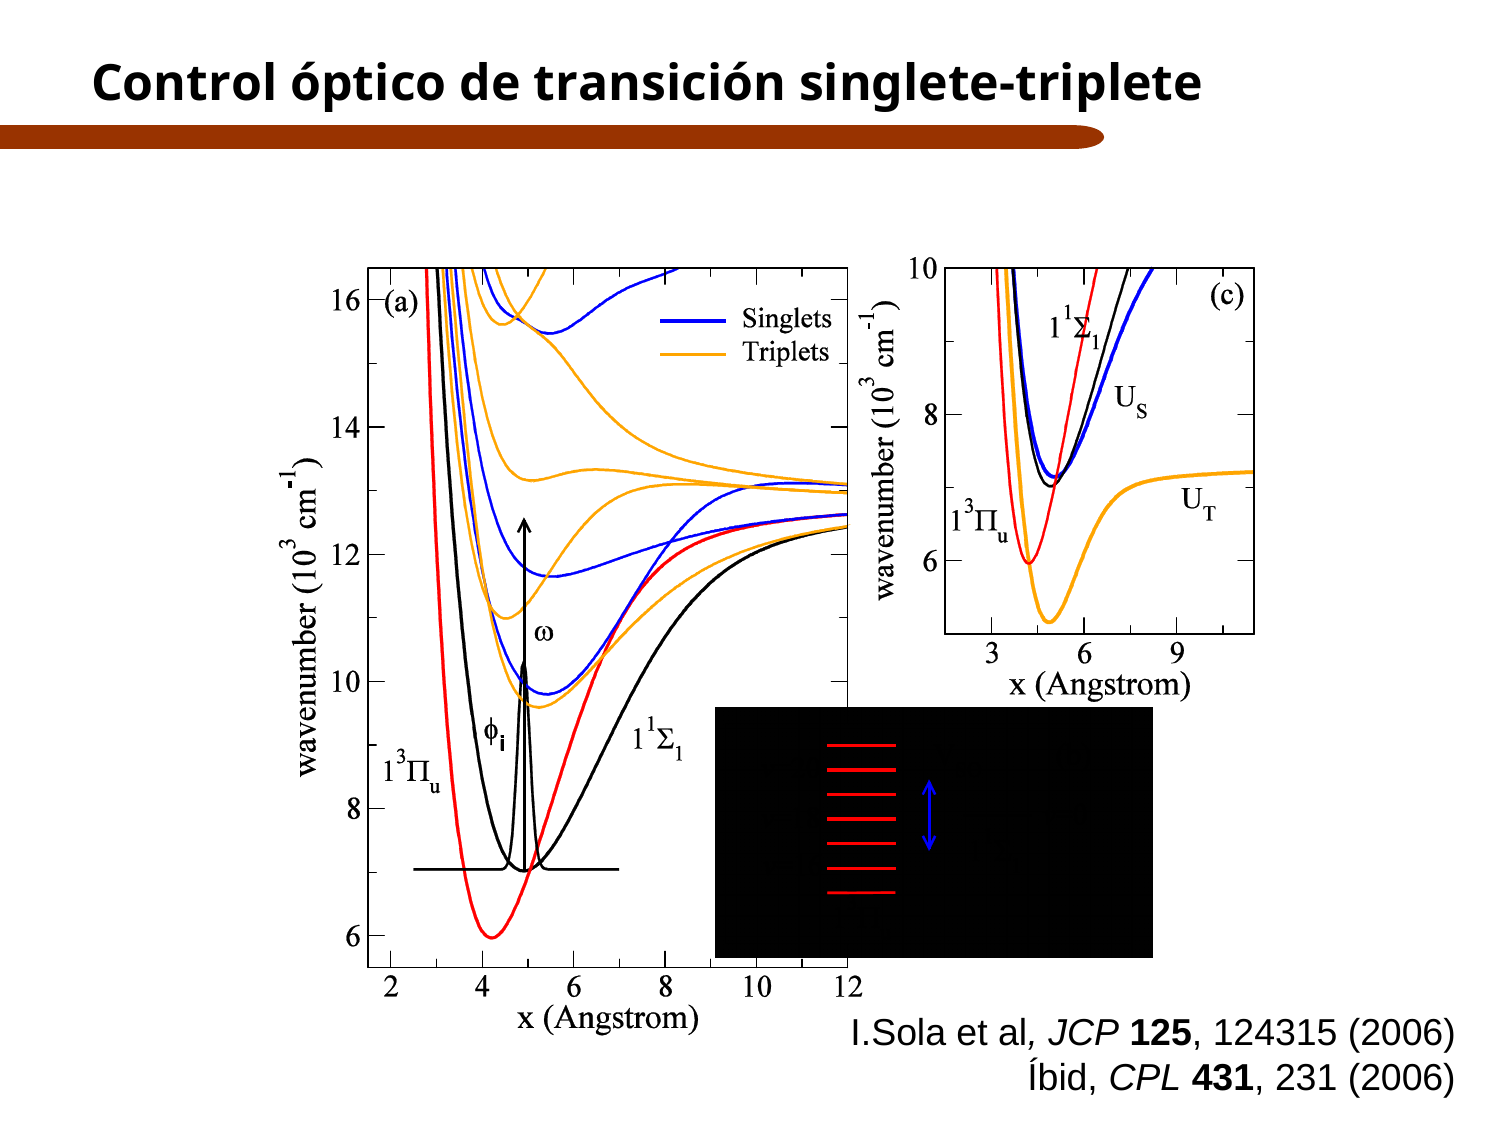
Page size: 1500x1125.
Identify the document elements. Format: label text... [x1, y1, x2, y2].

text_box Control óptico de transición singlete-triplete [76, 30, 1424, 131]
text_box [277, 255, 1258, 1037]
text_box I.Sola et al, JCP 125, 124315 (2006) Íbid, CPL 431, 231 (2006) [816, 1000, 1471, 1107]
